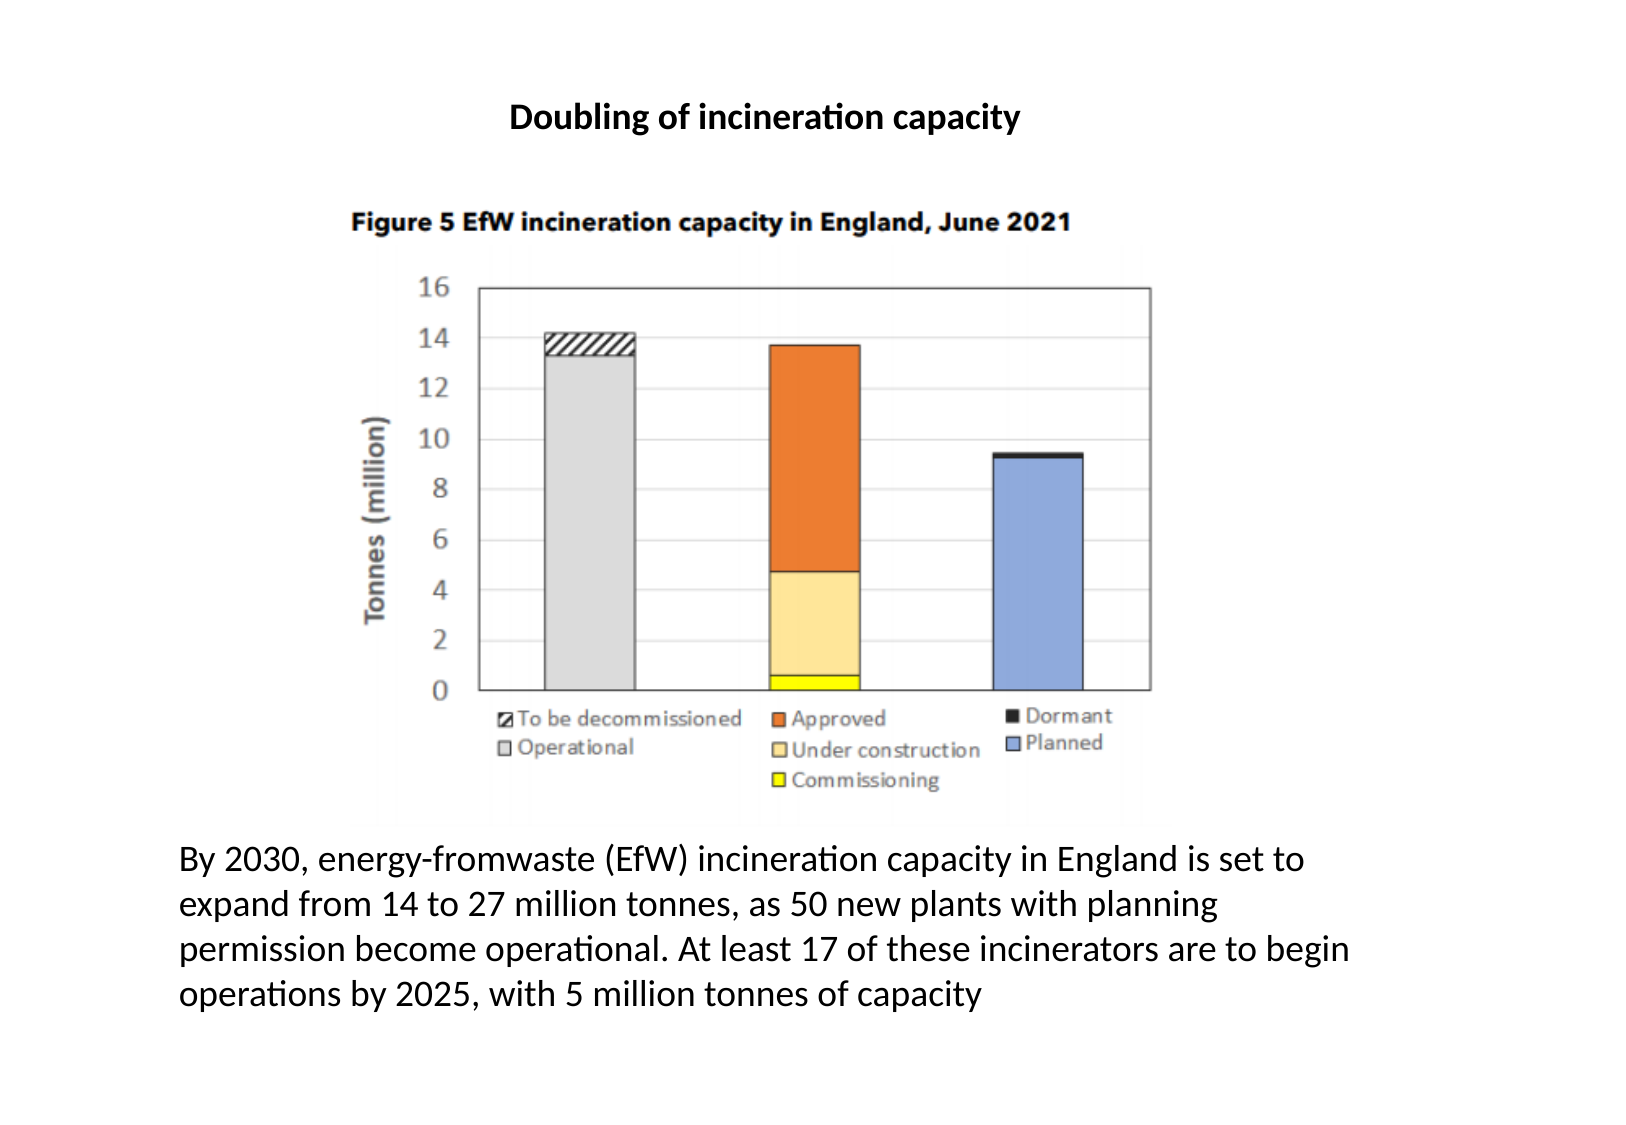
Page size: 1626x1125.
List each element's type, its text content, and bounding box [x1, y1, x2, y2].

text_box By 2030, energy-fromwaste (EfW) incineration capacity in England is set to expand from 14 to 27 million tonnes, as 50 new plants with planning permission become operational. At least 17 of these incinerators are to begin operations by 2025, with 5 million tonnes of capacity [164, 826, 1395, 1021]
text_box Doubling of incineration capacity [494, 84, 1041, 146]
picture [302, 192, 1258, 826]
